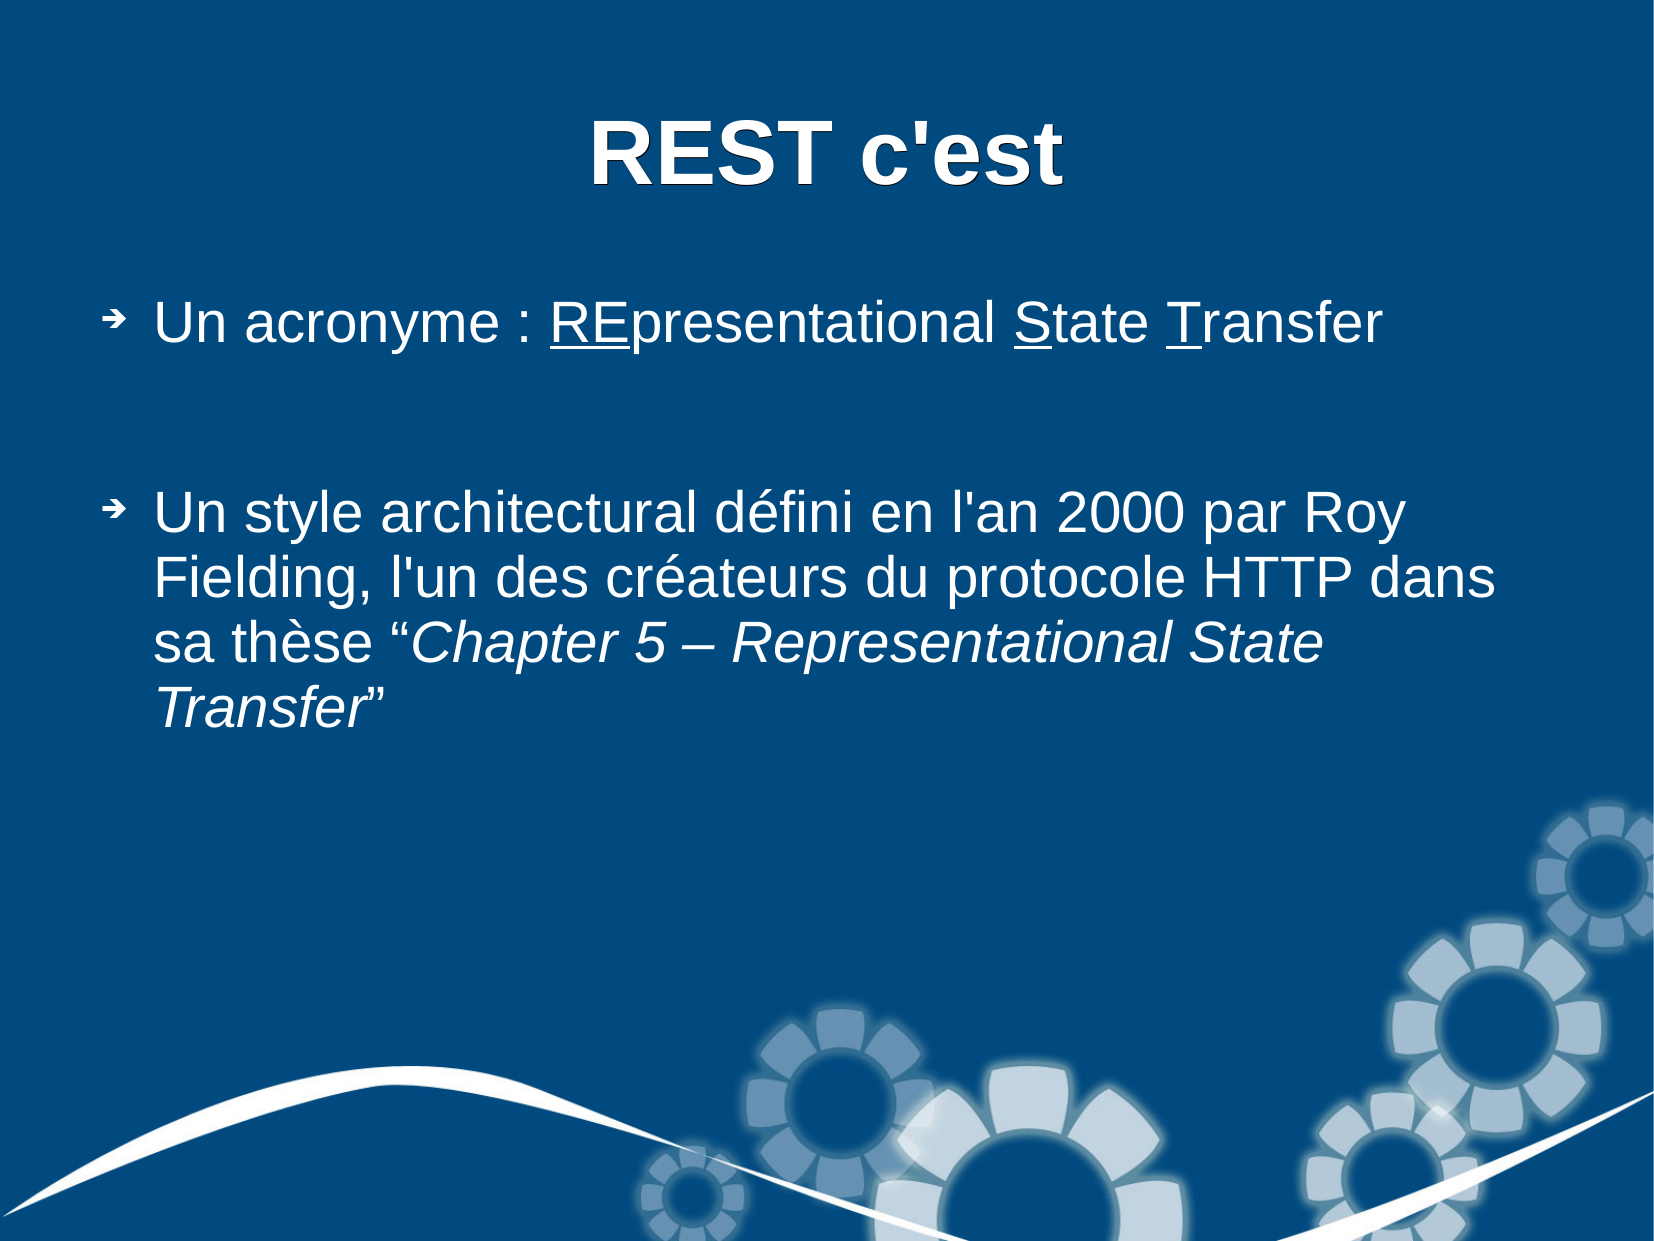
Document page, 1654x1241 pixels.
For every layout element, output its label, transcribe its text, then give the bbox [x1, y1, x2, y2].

title REST c'est [82, 56, 1571, 250]
picture [0, 0, 1654, 1241]
list Un acronyme : REpresentational State Transfer Un style architectural défini en l'an 2000 par Roy Fielding, l'un des créateurs du protocole HTTP dans sa thèse “Chapter 5 – Representational State Transfer” [82, 290, 1571, 1109]
